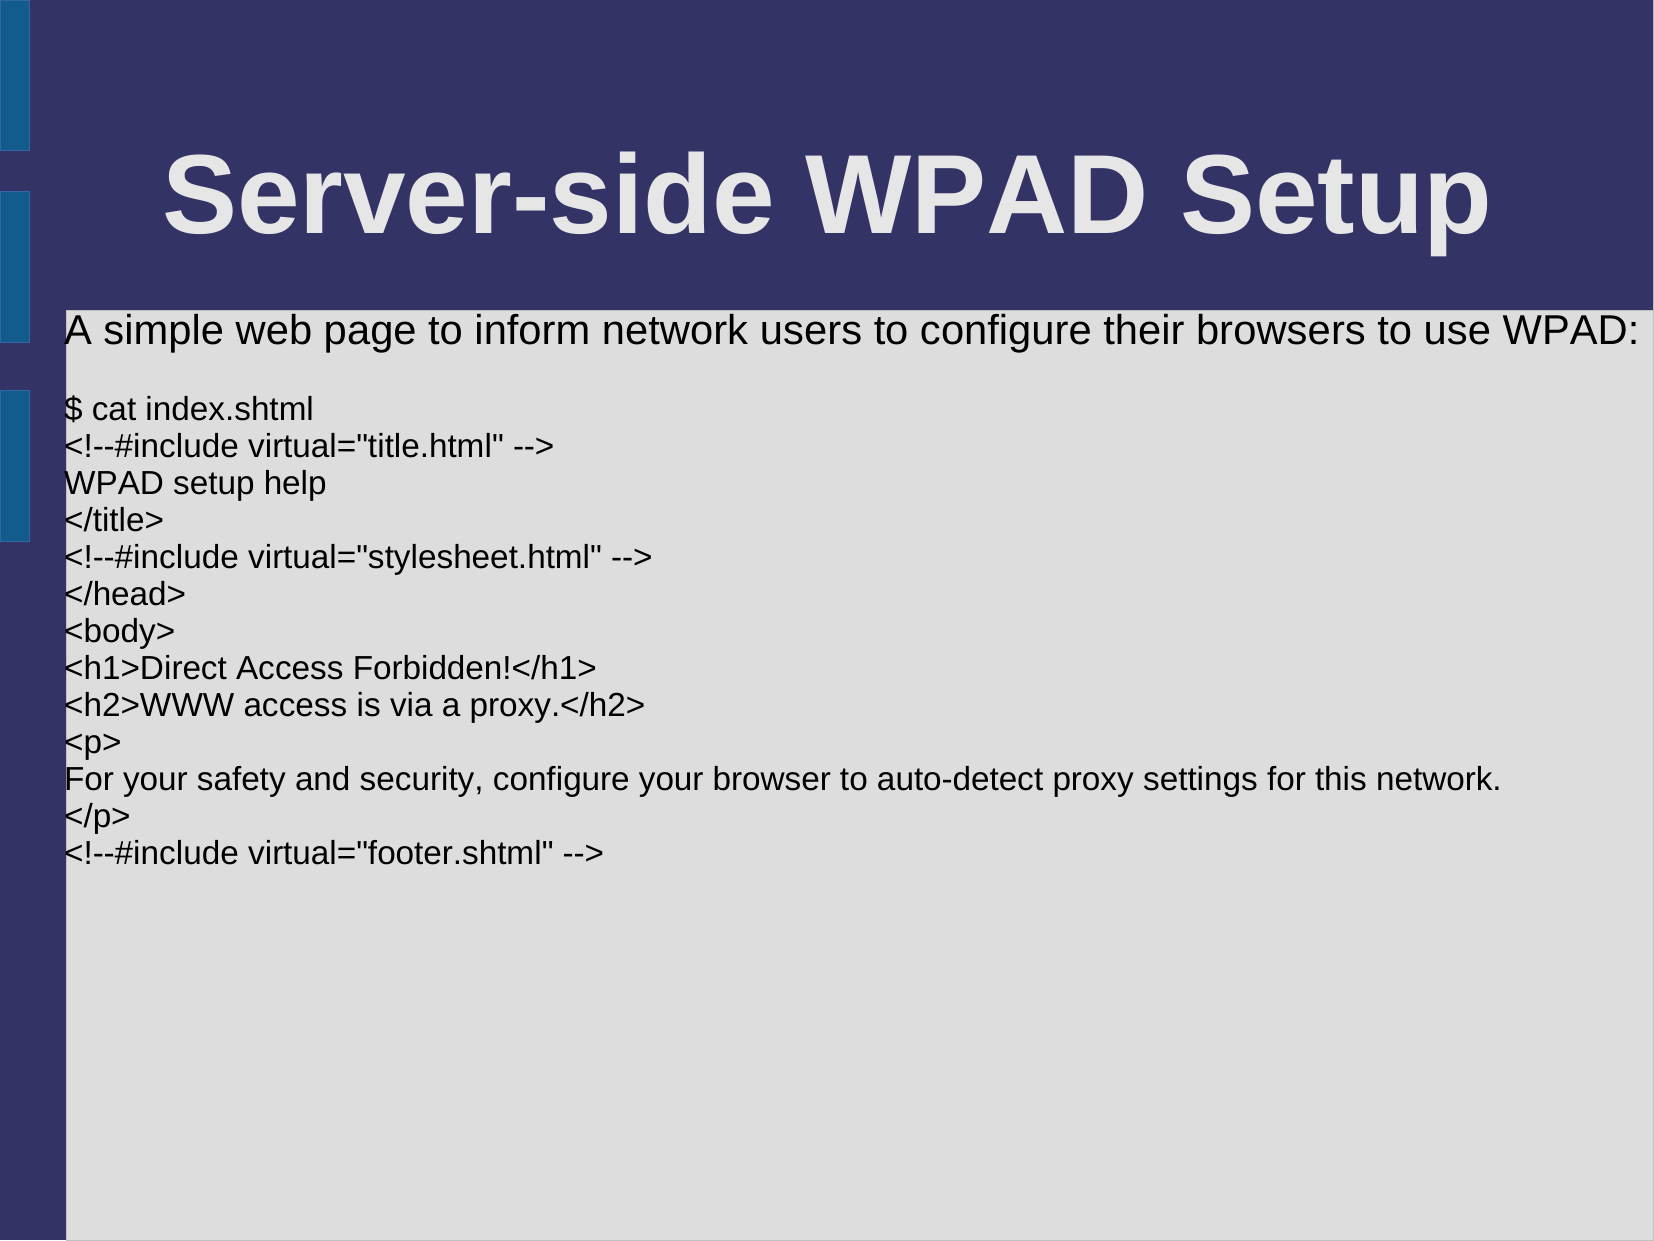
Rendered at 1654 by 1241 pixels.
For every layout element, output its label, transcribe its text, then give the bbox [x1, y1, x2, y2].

title Server-side WPAD Setup [121, 91, 1534, 299]
list A simple web page to inform network users to configure their browsers to use WPAD: $ cat index.shtml <!--#include virtual="title.html" --> WPAD setup help </title> <!--#include virtual="stylesheet.html" --> </head> <body> <h1>Direct Access Forbidden!</h1> <h2>WWW access is via a proxy.</h2> <p> For your safety and security, configure your browser to auto-detect proxy settings for this network. </p> <!--#include virtual="footer.shtml" --> [64, 307, 1654, 1241]
